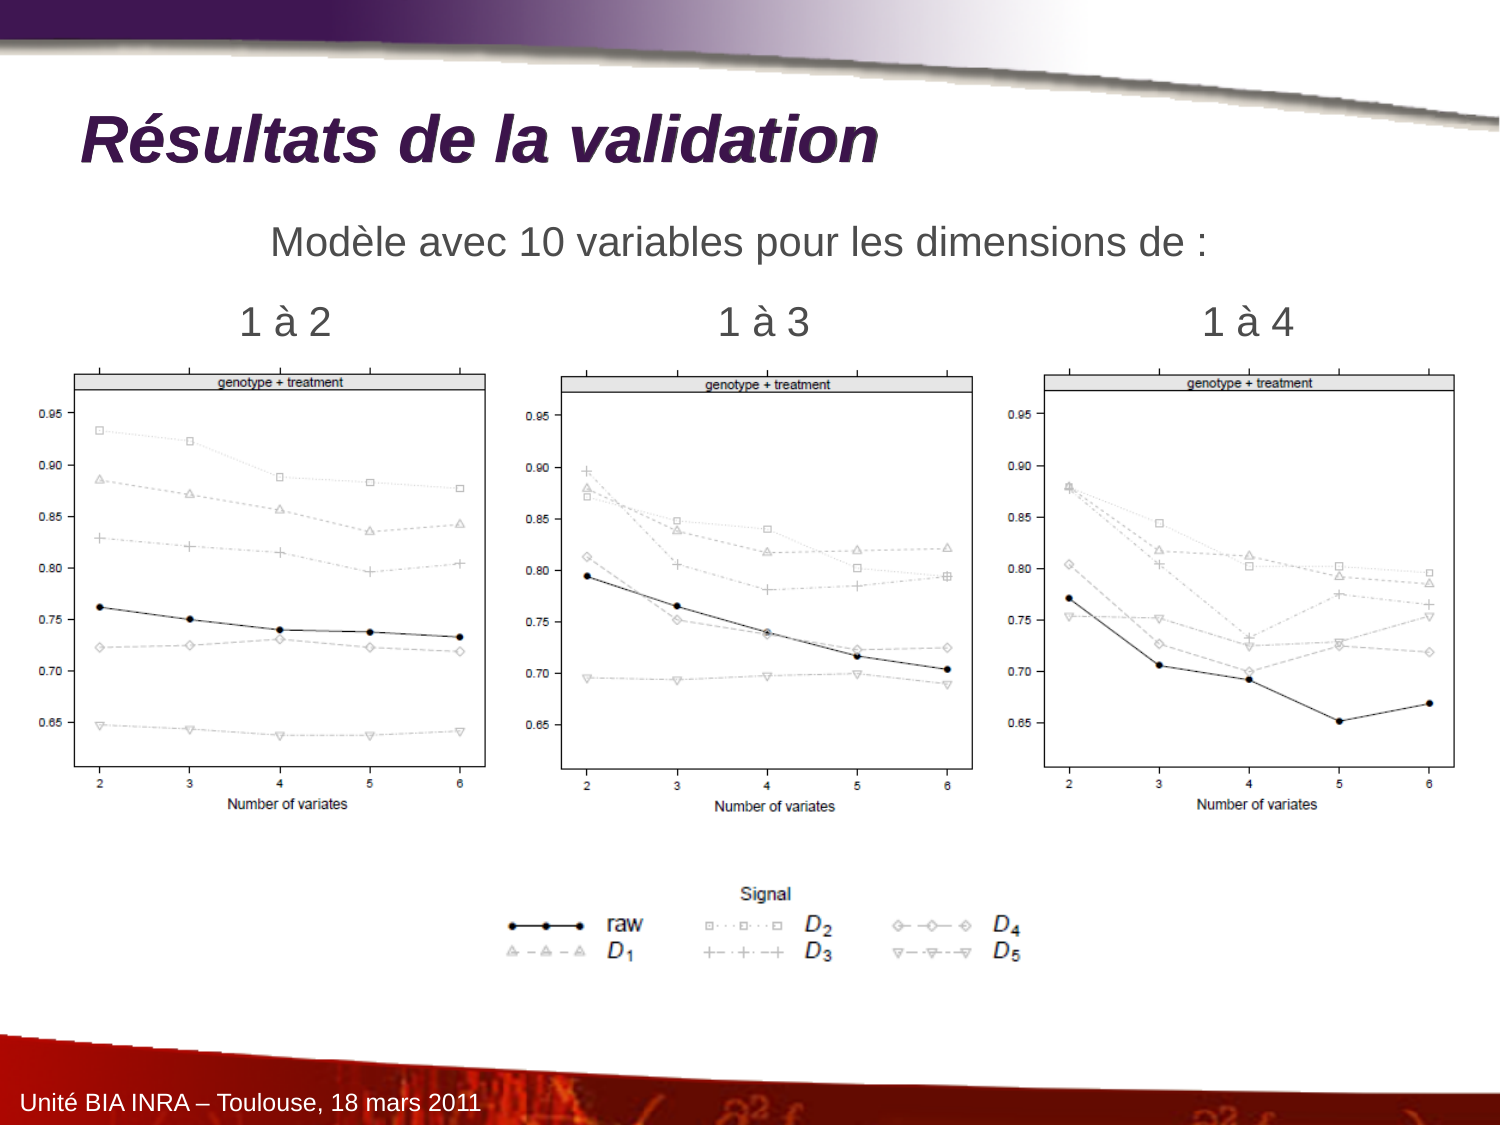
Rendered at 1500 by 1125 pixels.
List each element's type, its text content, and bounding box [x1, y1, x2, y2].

picture [1002, 359, 1462, 818]
picture [0, 0, 1500, 154]
picture [519, 357, 979, 820]
picture [0, 1022, 1500, 1125]
picture [482, 879, 1042, 980]
text_box 1 à 3 [702, 299, 826, 350]
picture [32, 357, 493, 820]
title Résultats de la validation [80, 102, 987, 177]
text_box Modèle avec 10 variables pour les dimensions de : [270, 218, 1215, 269]
text_box 1 à 4 [1187, 299, 1310, 350]
text_box 1 à 2 [224, 299, 347, 350]
